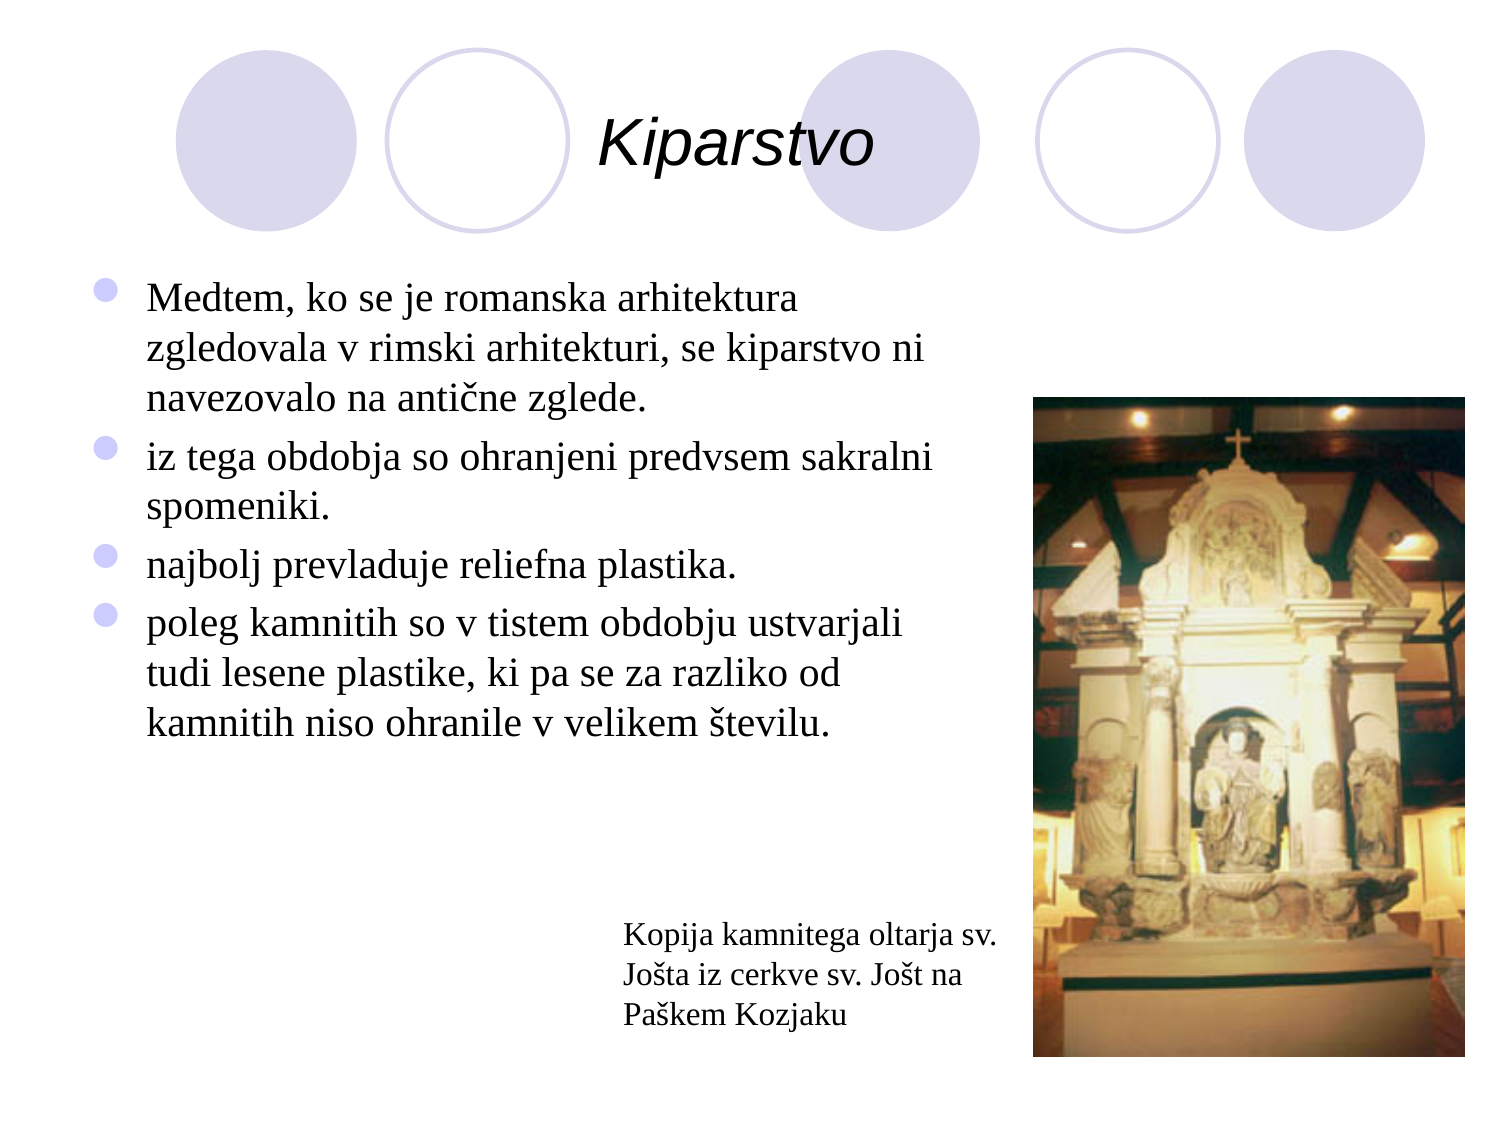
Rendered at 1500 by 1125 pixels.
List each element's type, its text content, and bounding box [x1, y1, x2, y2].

picture [1033, 397, 1465, 1057]
text_box Kopija kamnitega oltarja sv. Jošta iz cerkve sv. Jošt na Paškem Kozjaku [608, 904, 1057, 1040]
title Kiparstvo [75, 45, 1425, 233]
list Medtem, ko se je romanska arhitektura zgledovala v rimski arhitekturi, se kiparstvo ni navezovalo na antične zglede. iz tega obdobja so ohranjeni predvsem sakralni spomeniki. najbolj prevladuje reliefna plastika. poleg kamnitih so v tistem obdobju ustvarjali tudi lesene plastike, ki pa se za razliko od kamnitih niso ohranile v velikem številu. [75, 262, 963, 811]
